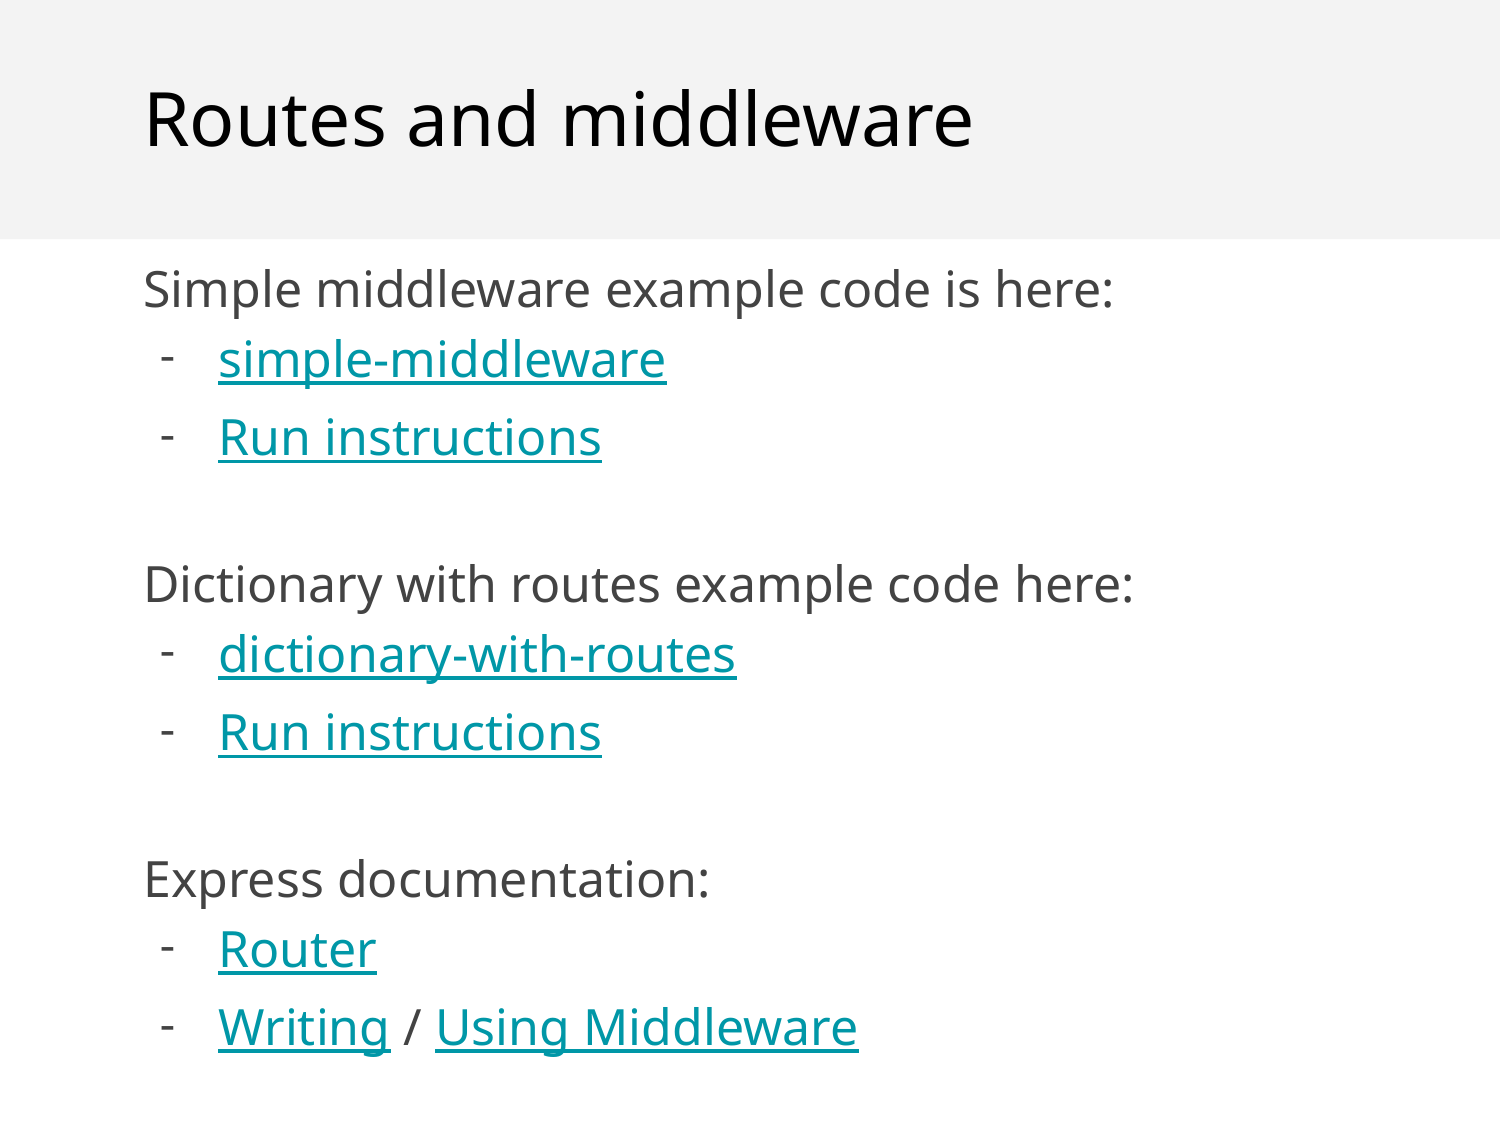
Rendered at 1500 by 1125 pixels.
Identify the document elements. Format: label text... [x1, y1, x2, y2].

title Routes and middleware [128, 56, 1372, 183]
list Simple middleware example code is here: simple-middleware Run instructions Dictionary with routes example code here: dictionary-with-routes Run instructions Express documentation: Router Writing / Using Middleware [128, 233, 1372, 981]
